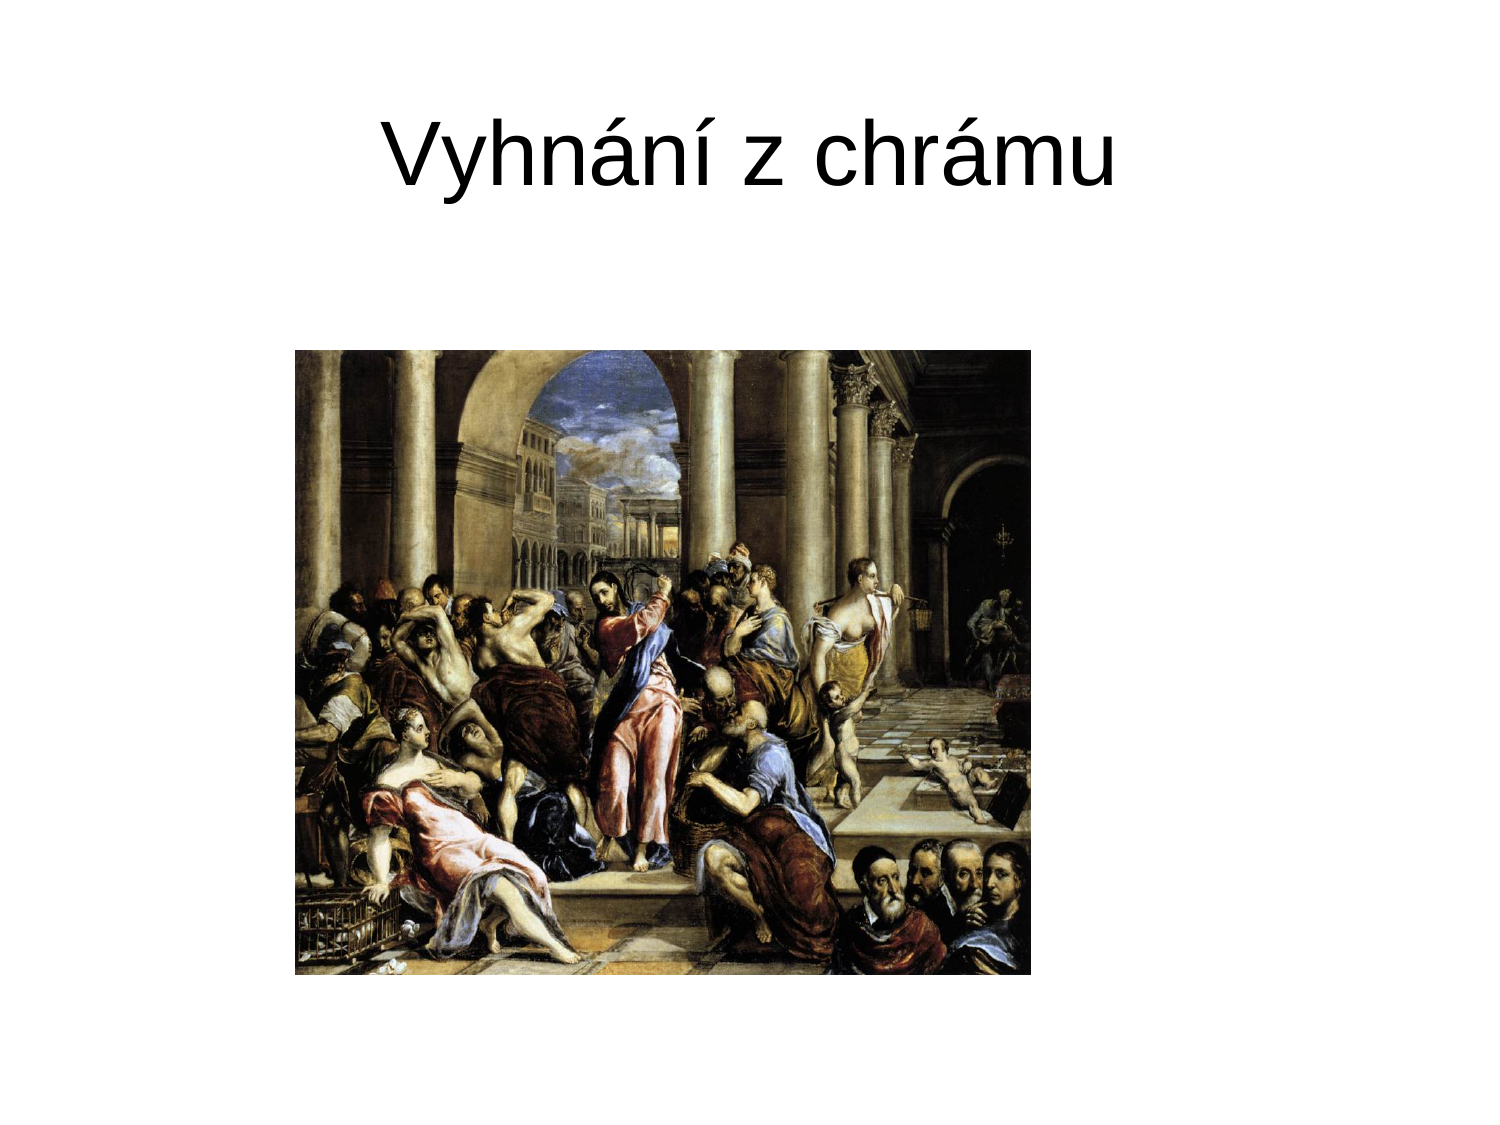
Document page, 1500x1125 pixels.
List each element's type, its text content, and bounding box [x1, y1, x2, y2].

title Vyhnání z chrámu [75, 20, 1425, 288]
picture [295, 350, 1031, 975]
